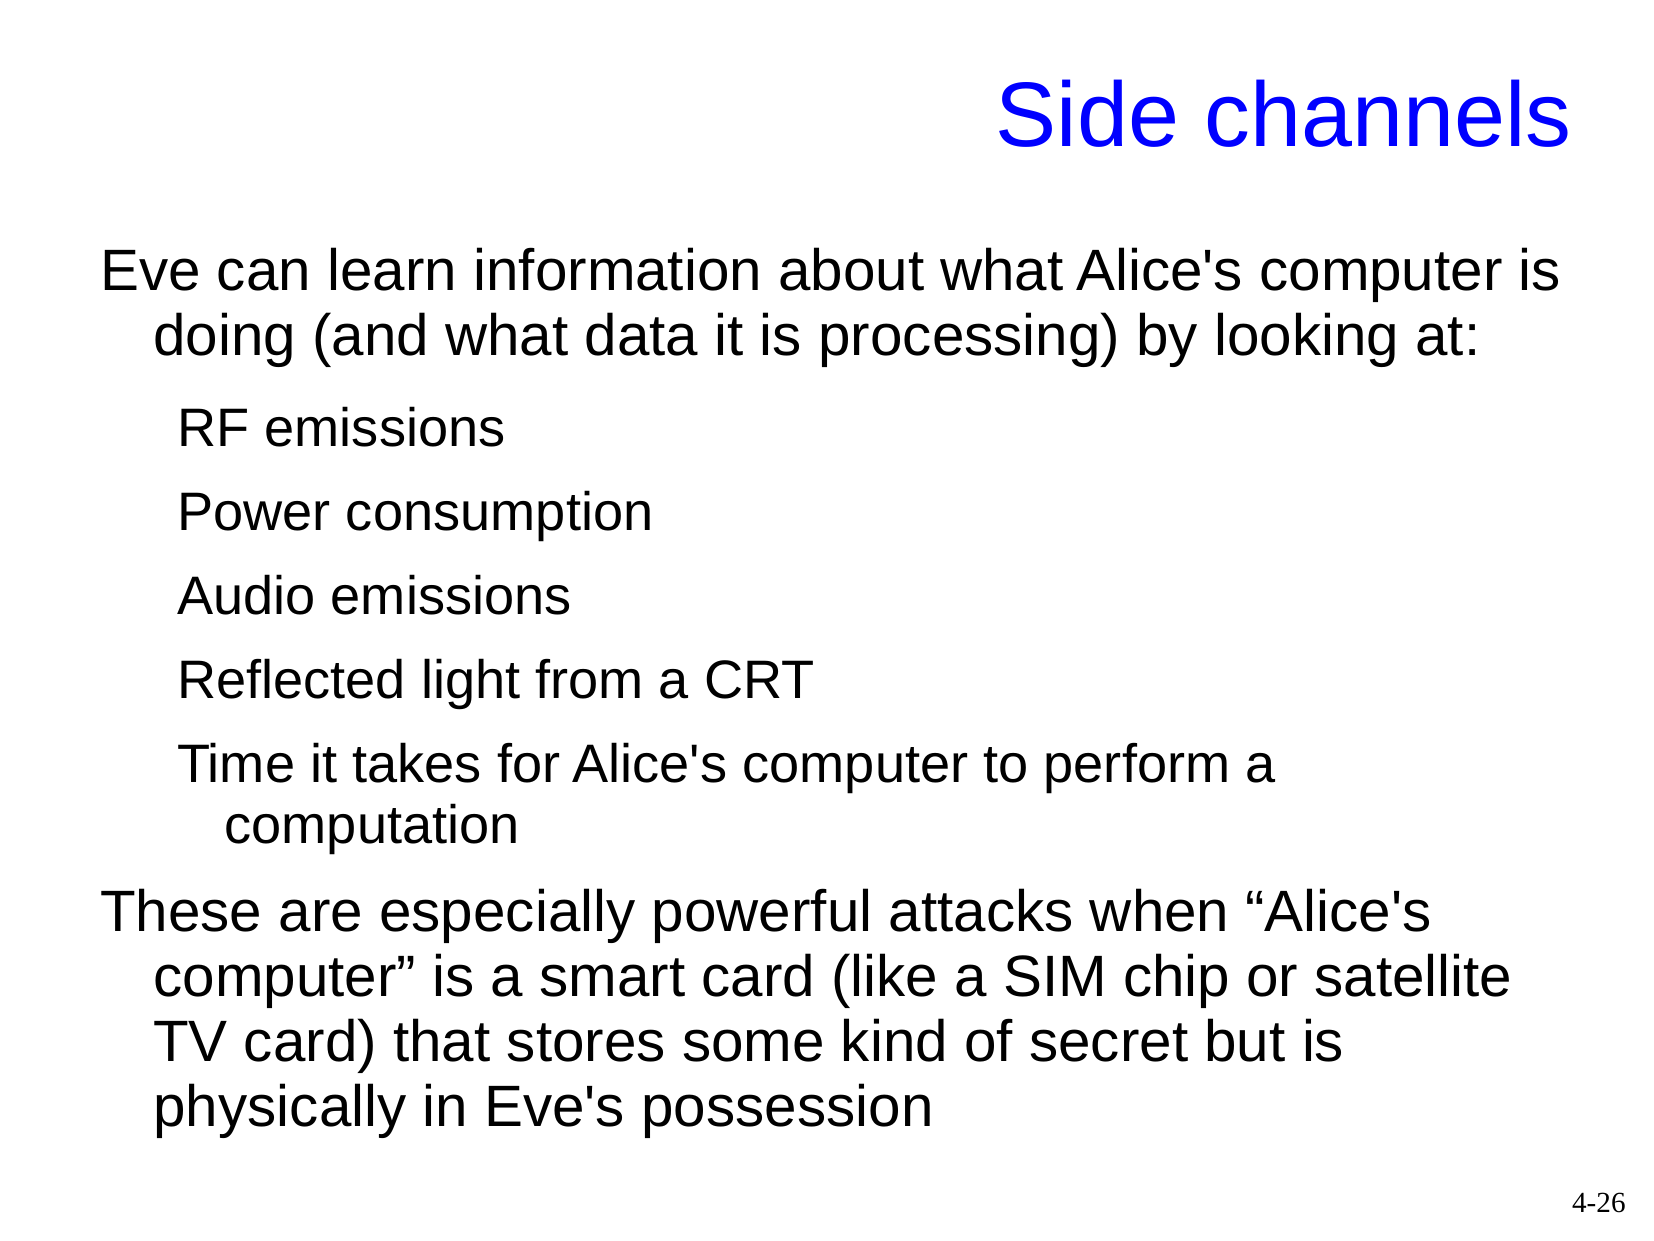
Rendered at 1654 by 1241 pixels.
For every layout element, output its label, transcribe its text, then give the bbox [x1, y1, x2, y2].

title Side channels [84, 18, 1573, 211]
list Eve can learn information about what Alice's computer is doing (and what data it is processing) by looking at: RF emissions Power consumption Audio emissions Reflected light from a CRT Time it takes for Alice's computer to perform a computation These are especially powerful attacks when “Alice's computer” is a smart card (like a SIM chip or satellite TV card) that stores some kind of secret but is physically in Eve's possession [82, 237, 1571, 1156]
